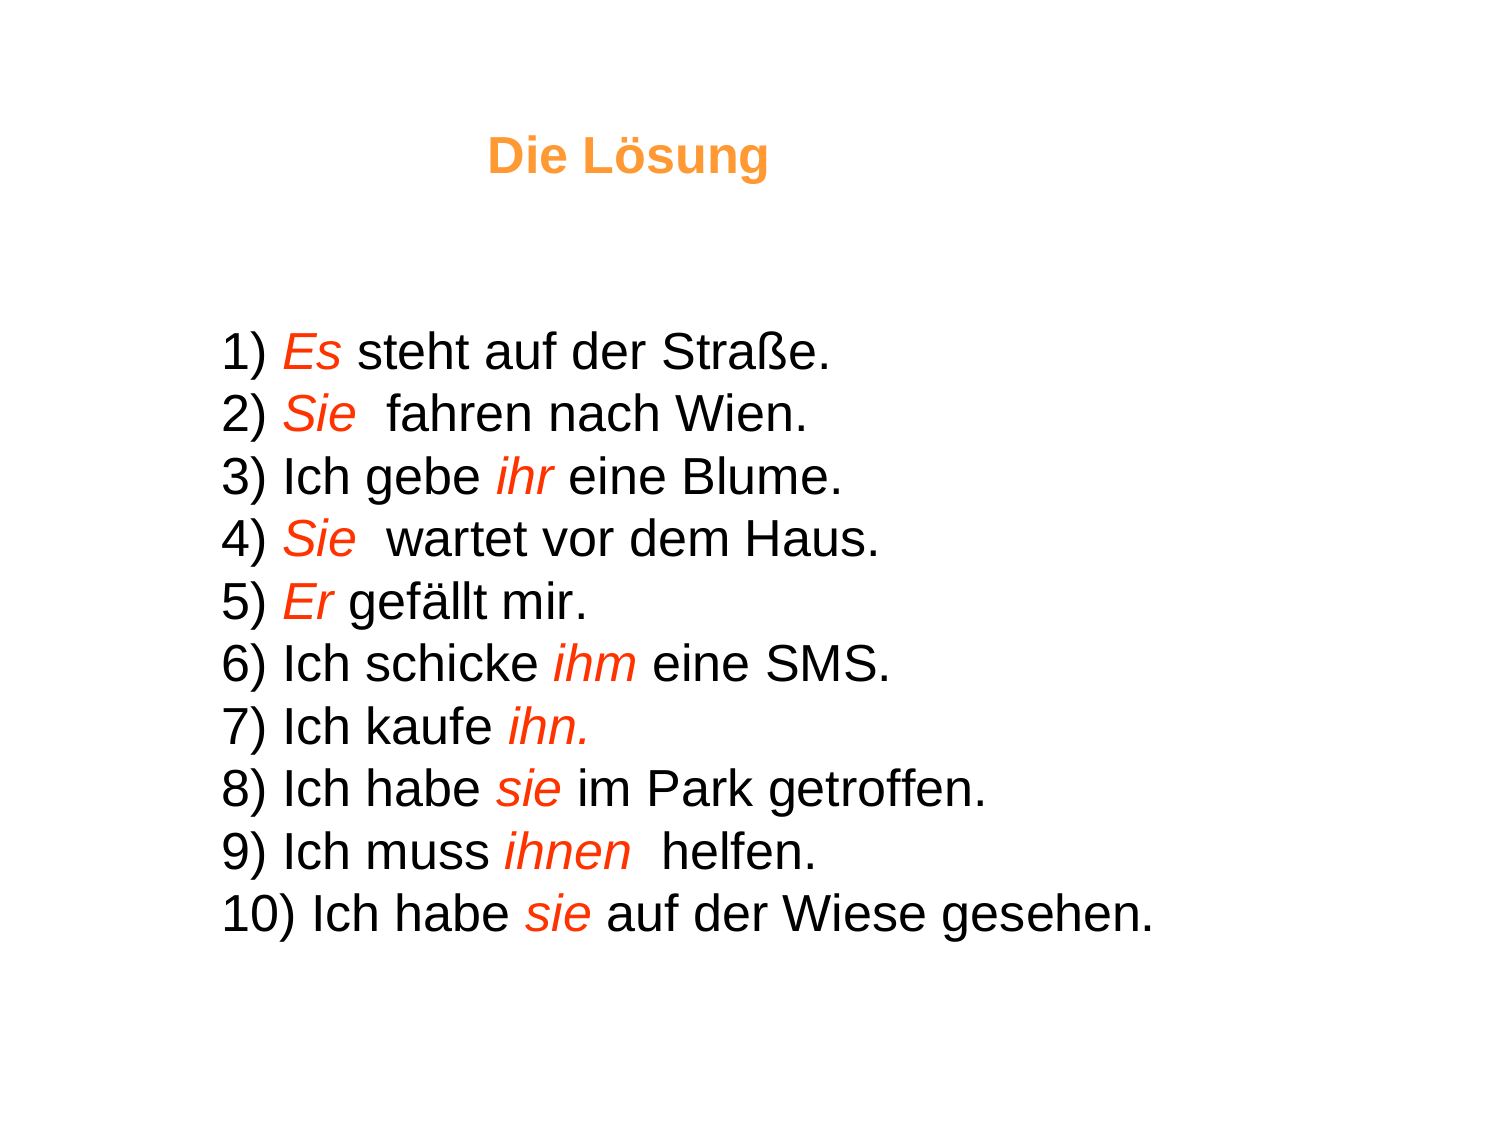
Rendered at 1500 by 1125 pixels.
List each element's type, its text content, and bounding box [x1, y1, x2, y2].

text_box 1) Es steht auf der Straße. 2) Sie fahren nach Wien. 3) Ich gebe ihr eine Blume. 4) Sie wartet vor dem Haus. 5) Er gefällt mir. 6) Ich schicke ihm eine SMS. 7) Ich kaufe ihn. 8) Ich habe sie im Park getroffen. 9) Ich muss ihnen helfen. 10) Ich habe sie auf der Wiese gesehen. [206, 184, 1168, 995]
text_box Die Lösung [437, 113, 786, 192]
